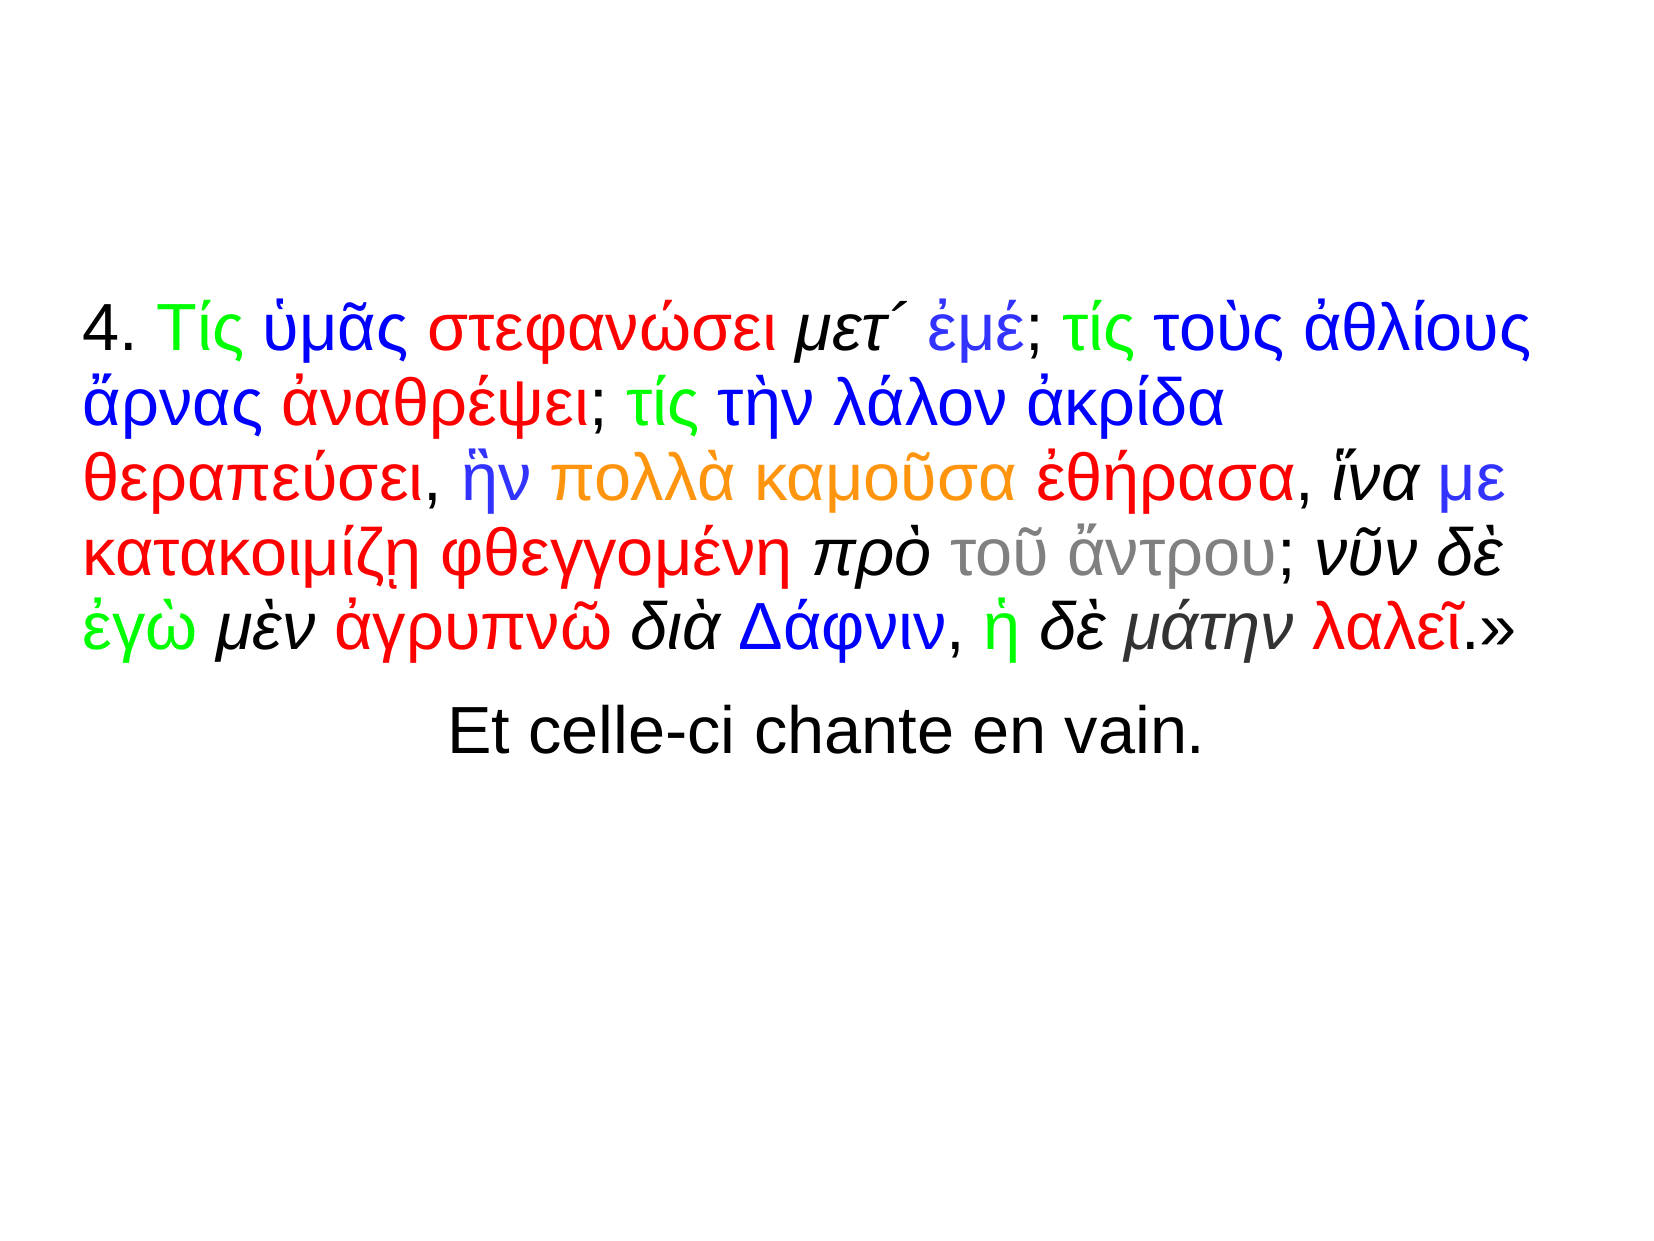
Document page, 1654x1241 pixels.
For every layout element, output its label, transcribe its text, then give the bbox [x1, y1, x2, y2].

list 4. Τίς ὑμᾶς στεφανώσει μετ´ ἐμέ; τίς τοὺς ἀθλίους ἄρνας ἀναθρέψει; τίς τὴν λάλον ἀκρίδα θεραπεύσει, ἣν πολλὰ καμοῦσα ἐθήρασα, ἵνα με κατακοιμίζῃ φθεγγομένη πρὸ τοῦ ἄντρου; νῦν δὲ ἐγὼ μὲν ἀγρυπνῶ διὰ Δάφνιν, ἡ δὲ μάτην λαλεῖ.» Et celle-ci chante en vain. [82, 290, 1571, 1109]
